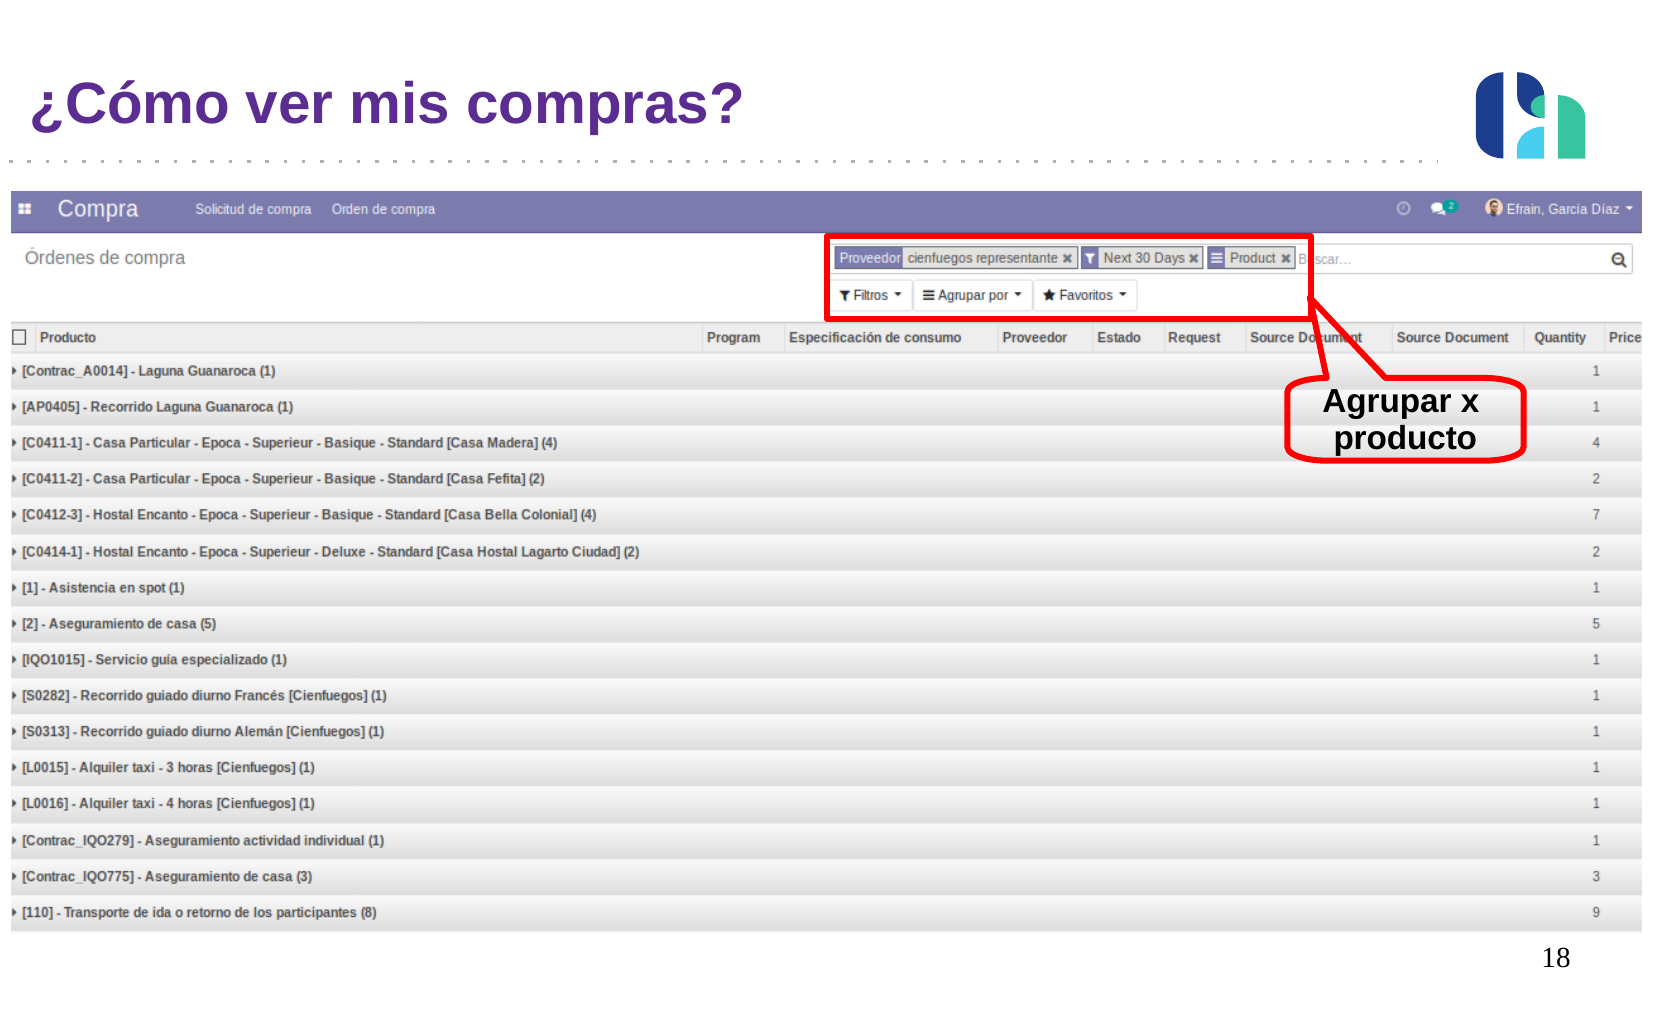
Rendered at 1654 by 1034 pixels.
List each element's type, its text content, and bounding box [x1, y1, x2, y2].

picture [11, 191, 1642, 934]
picture [1475, 72, 1586, 159]
text_box ¿Cómo ver mis compras? [29, 70, 1418, 201]
text_box Agrupar x producto [1287, 297, 1524, 461]
